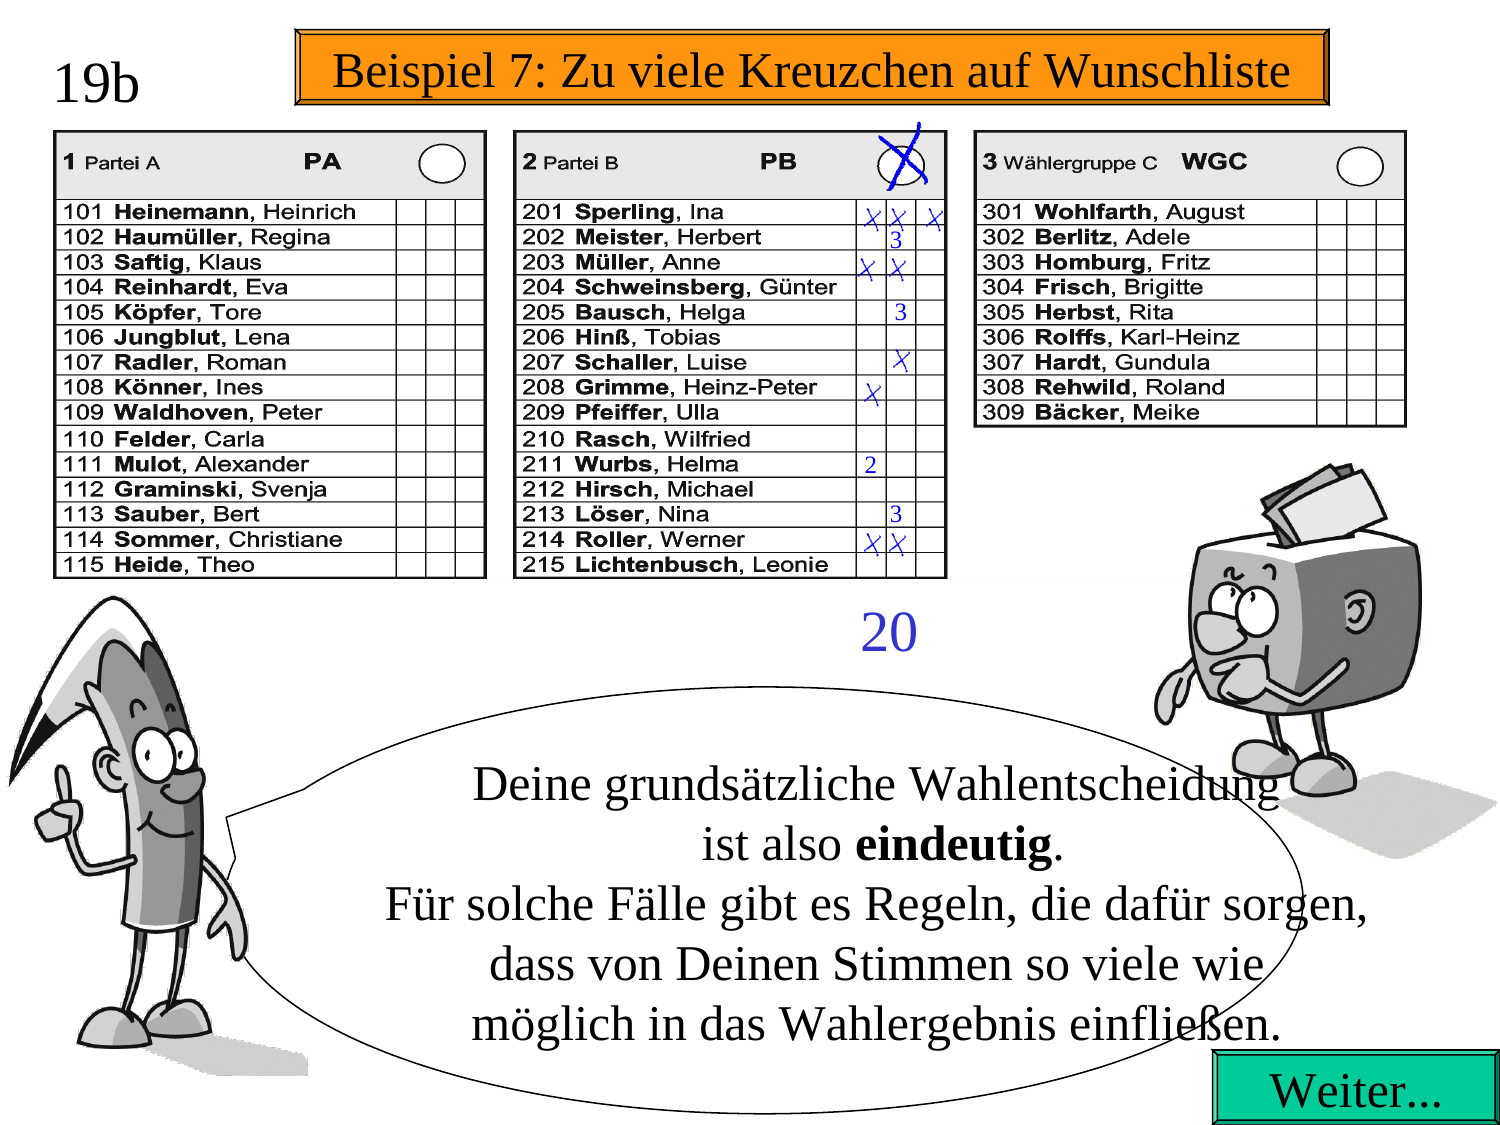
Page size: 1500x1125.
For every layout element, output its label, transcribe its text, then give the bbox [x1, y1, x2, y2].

text_box Deine grundsätzliche Wahlentscheidung ist also eindeutig. Für solche Fälle gibt es Regeln, die dafür sorgen, dass von Deinen Stimmen so viele wie möglich in das Wahlergebnis einfließen. [308, 686, 1303, 1114]
text_box 3 [879, 288, 943, 364]
text_box 19b [38, 36, 160, 138]
text_box Beispiel 7: Zu viele Kreuzchen auf Wunschliste [301, 35, 1323, 99]
text_box 3 [875, 490, 925, 528]
text_box 3 [875, 215, 938, 278]
picture [53, 119, 1497, 859]
text_box 20 [845, 585, 946, 663]
text_box 2 [849, 440, 913, 503]
text_box Weiter... [1218, 1055, 1495, 1120]
picture [2, 586, 308, 1076]
